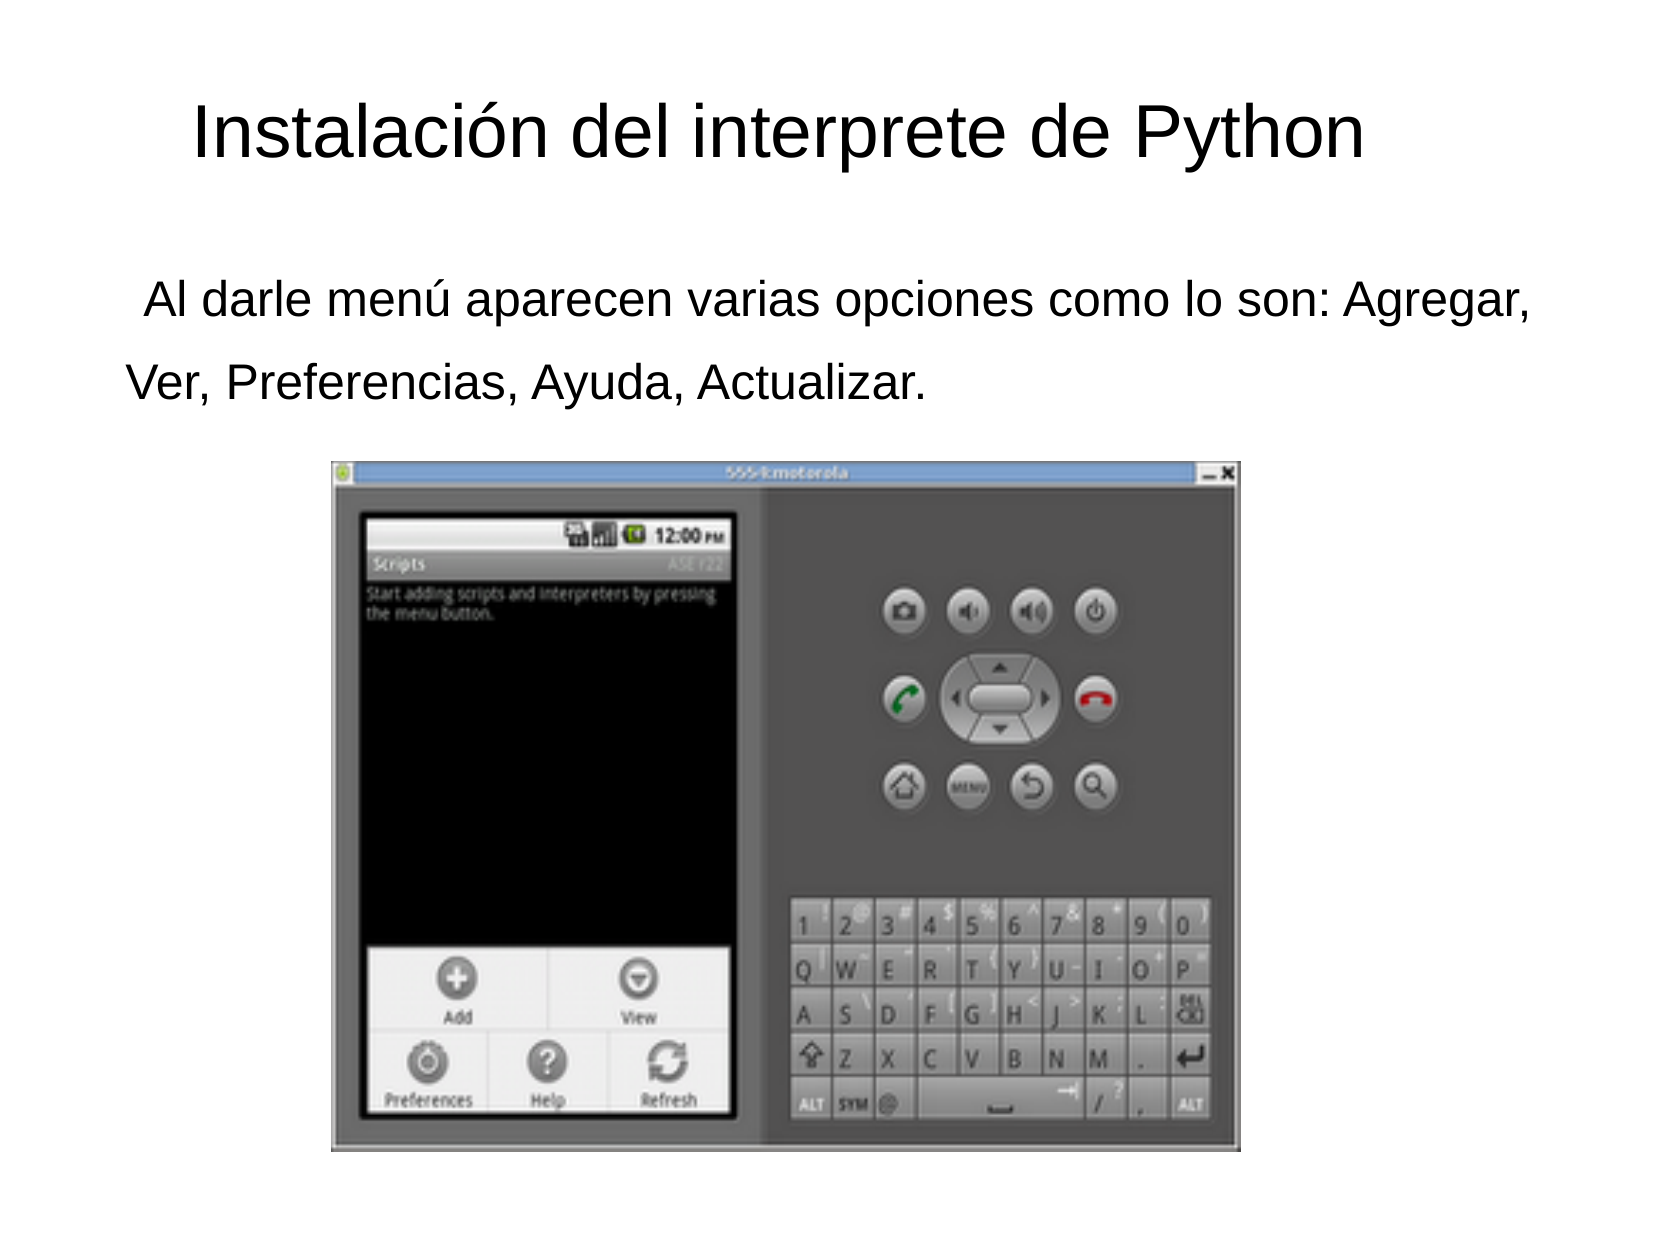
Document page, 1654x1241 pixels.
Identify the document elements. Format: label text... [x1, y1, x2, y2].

text_box Al darle menú aparecen varias opciones como lo son: Agregar, Ver, Preferencias, Ayuda, Actualizar. [110, 235, 1595, 390]
picture [331, 461, 1241, 1152]
text_box Instalación del interprete de Python [177, 81, 1536, 181]
